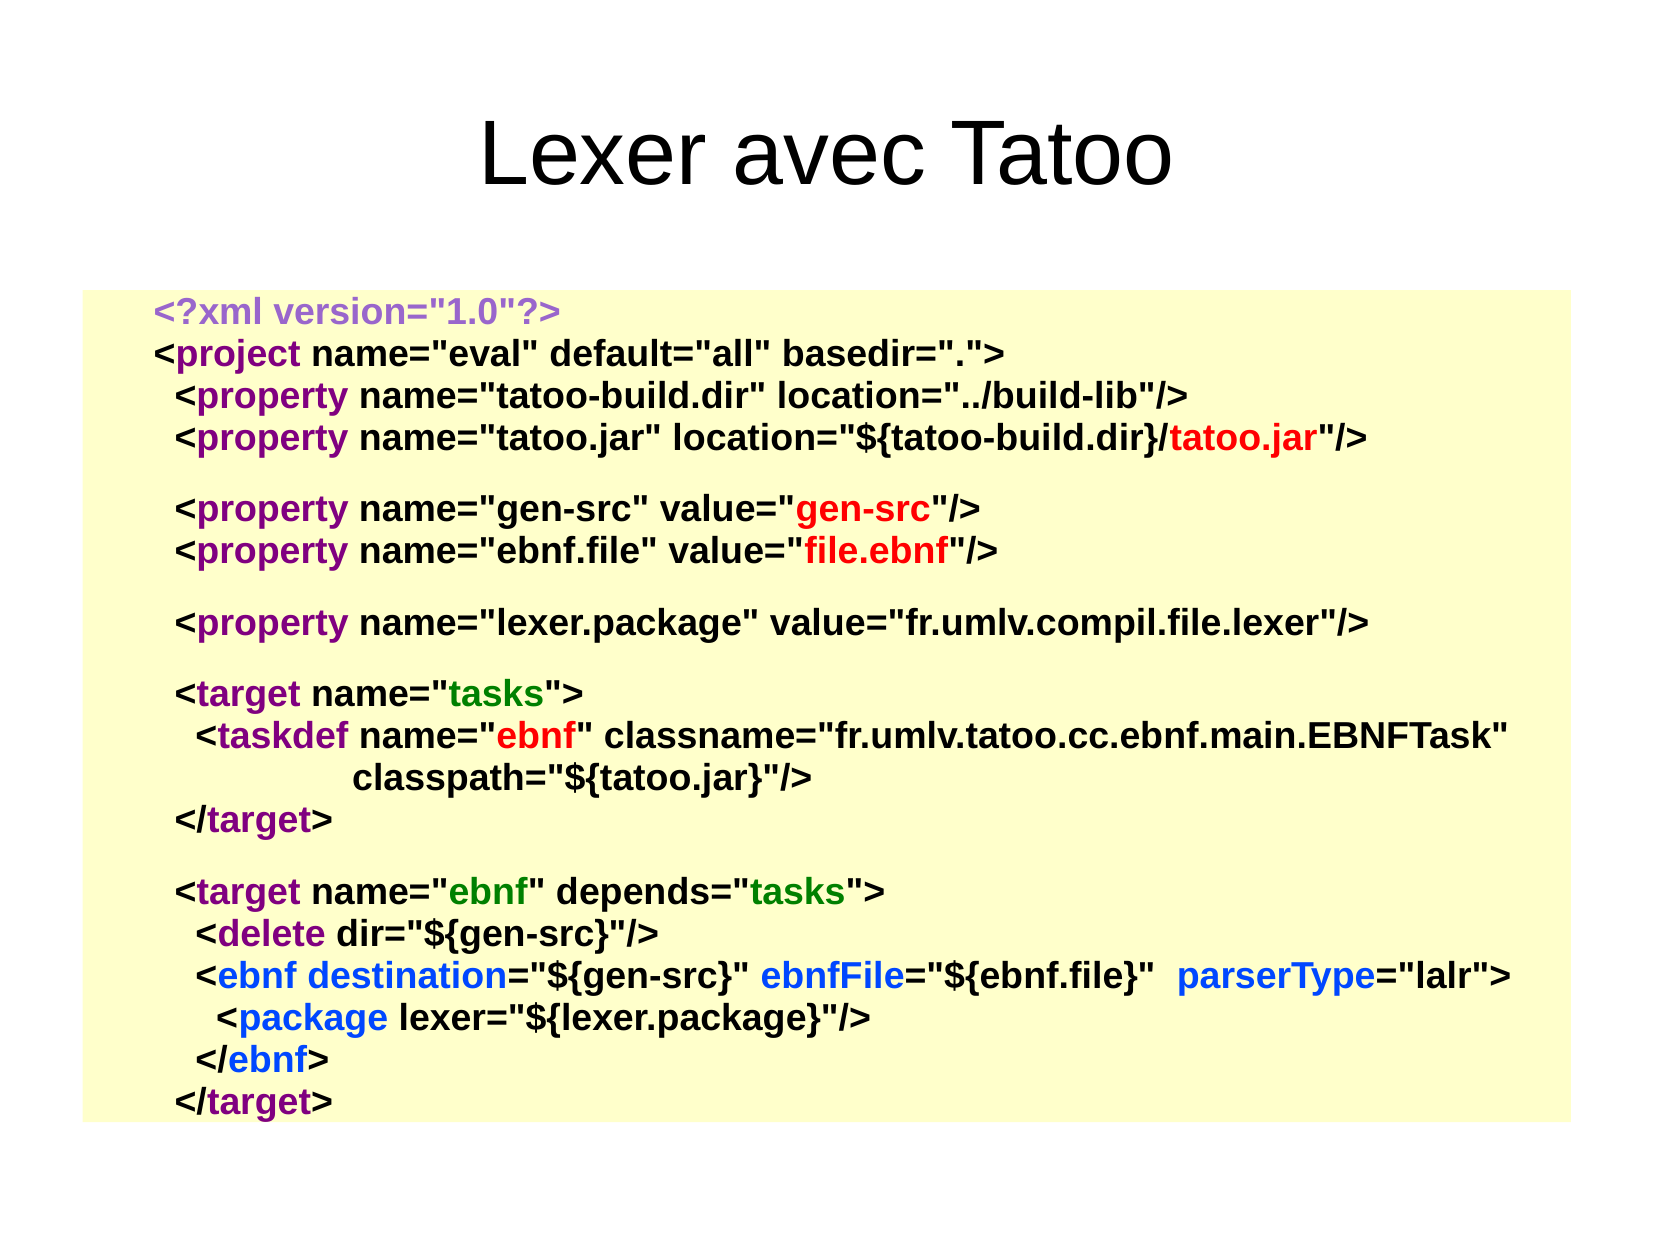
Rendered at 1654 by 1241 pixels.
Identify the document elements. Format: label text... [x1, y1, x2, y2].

list <?xml version="1.0"?> <project name="eval" default="all" basedir="."> <property name="tatoo-build.dir" location="../build-lib"/> <property name="tatoo.jar" location="${tatoo-build.dir}/tatoo.jar"/> <property name="gen-src" value="gen-src"/> <property name="ebnf.file" value="file.ebnf"/> <property name="lexer.package" value="fr.umlv.compil.file.lexer"/> <target name="tasks"> <taskdef name="ebnf" classname="fr.umlv.tatoo.cc.ebnf.main.EBNFTask" classpath="${tatoo.jar}"/> </target> <target name="ebnf" depends="tasks"> <delete dir="${gen-src}"/> <ebnf destination="${gen-src}" ebnfFile="${ebnf.file}" parserType="lalr"> <package lexer="${lexer.package}"/> </ebnf> </target> [82, 290, 1571, 1123]
title Lexer avec Tatoo [82, 56, 1571, 250]
